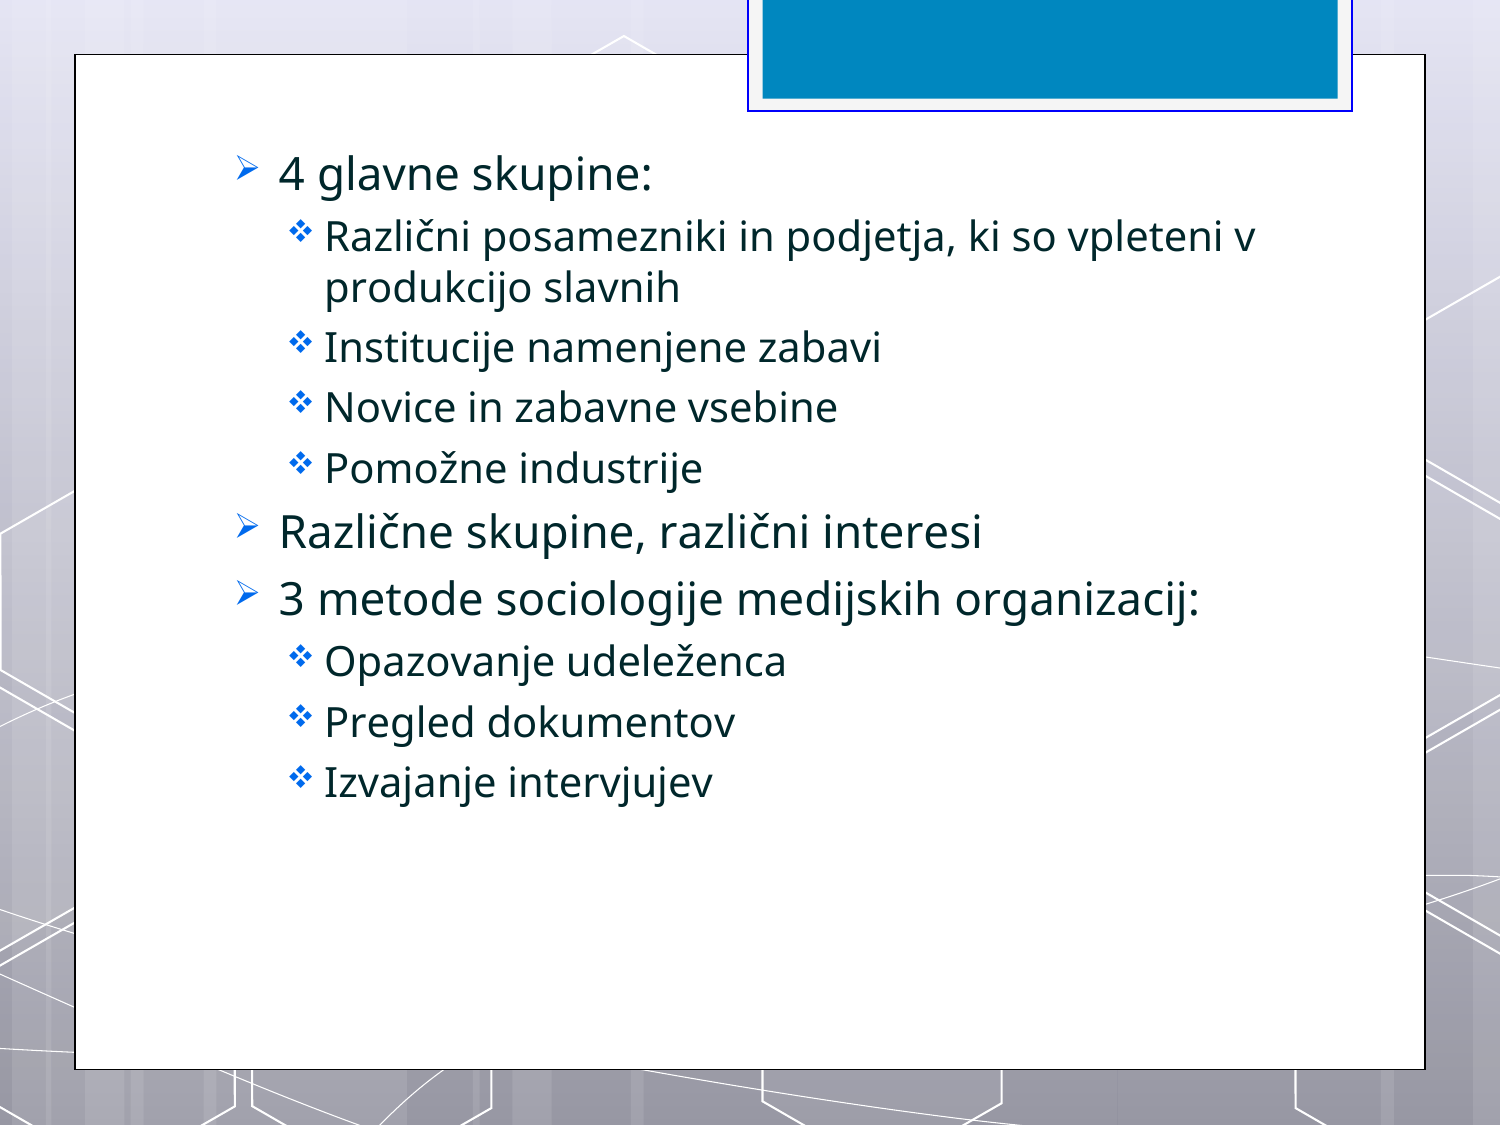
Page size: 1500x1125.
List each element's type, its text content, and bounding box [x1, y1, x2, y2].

text_box 4 glavne skupine: Različni posamezniki in podjetja, ki so vpleteni v produkcijo slavnih Institucije namenjene zabavi Novice in zabavne vsebine Pomožne industrije Različne skupine, različni interesi 3 metode sociologije medijskih organizacij: Opazovanje udeleženca Pregled dokumentov Izvajanje intervjujev [159, 137, 1388, 1007]
